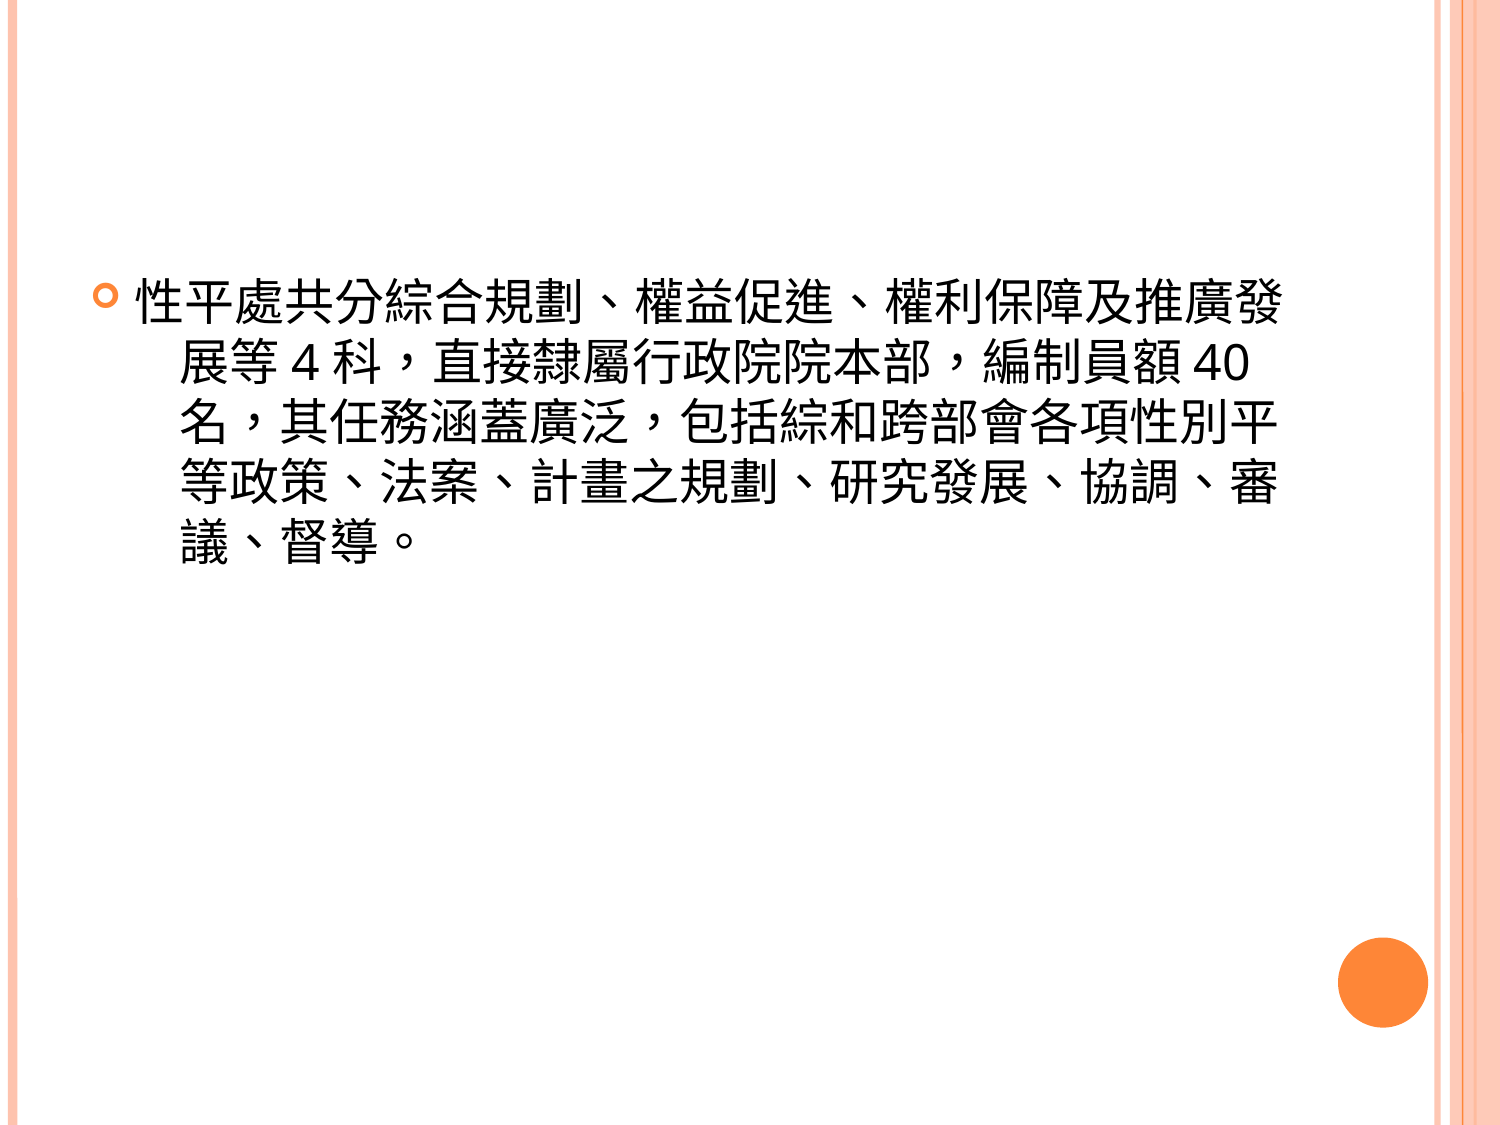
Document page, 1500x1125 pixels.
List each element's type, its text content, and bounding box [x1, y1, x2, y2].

list 性平處共分綜合規劃、權益促進、權利保障及推廣發展等4科，直接隸屬行政院院本部，編制員額40名，其任務涵蓋廣泛，包括綜和跨部會各項性別平等政策、法案、計畫之規劃、研究發展、協調、審議、督導。 [75, 262, 1300, 1062]
